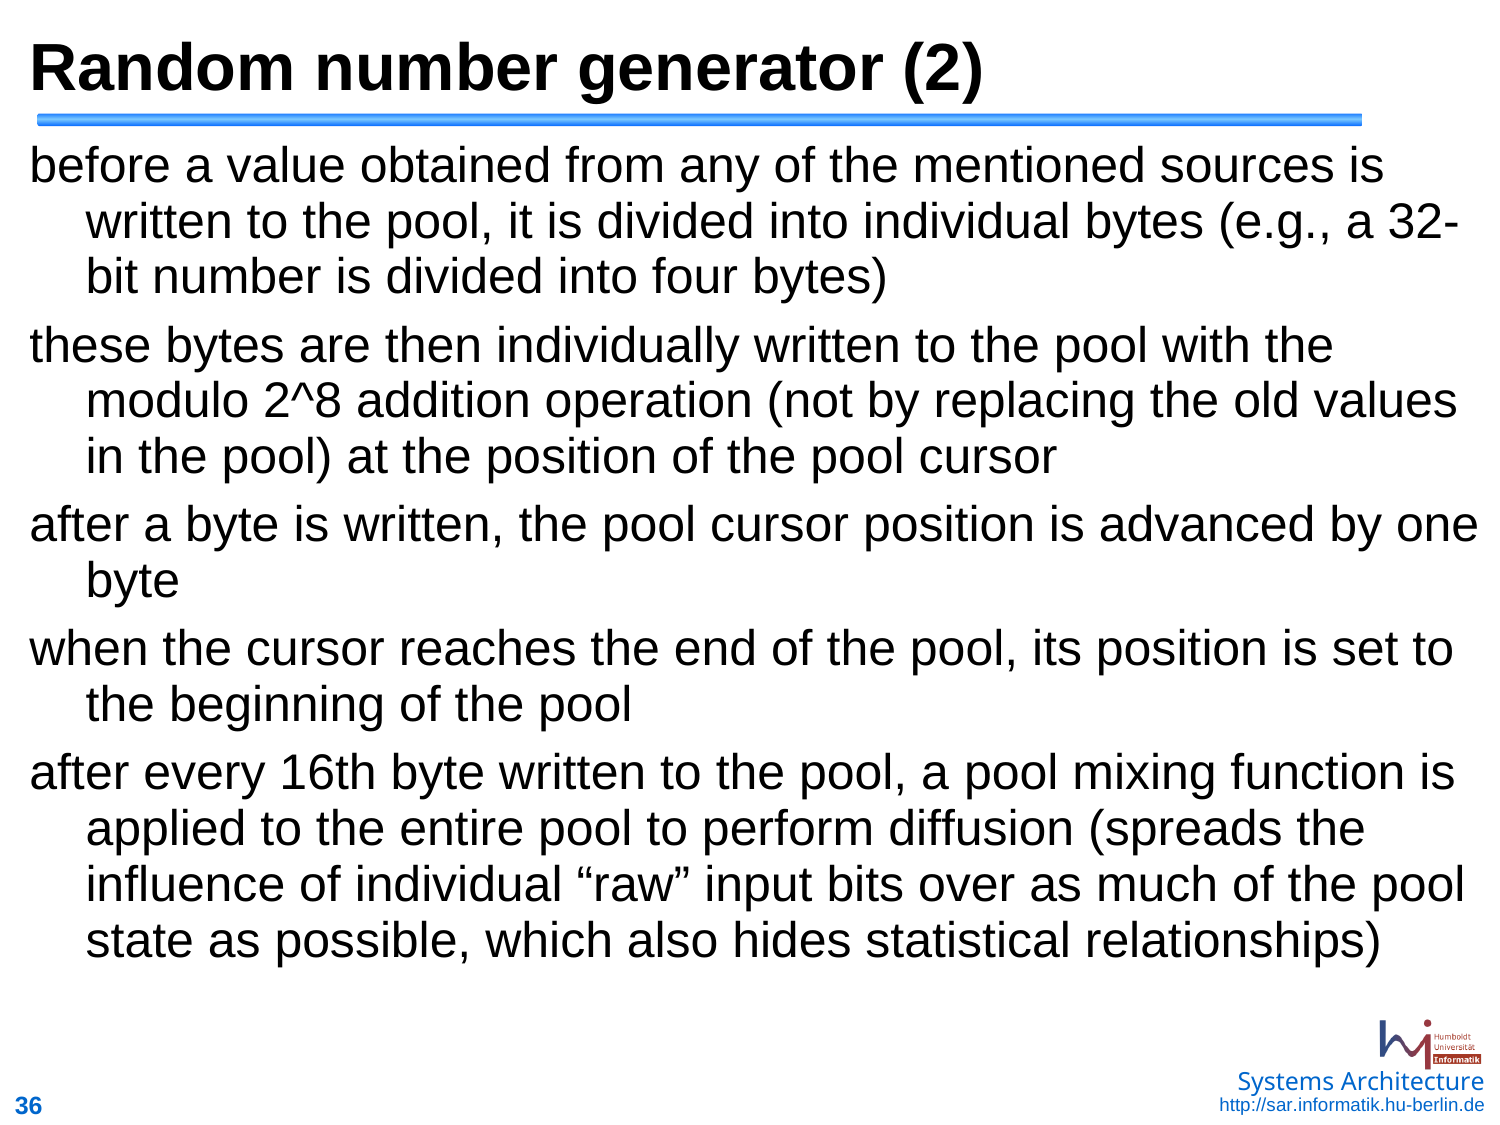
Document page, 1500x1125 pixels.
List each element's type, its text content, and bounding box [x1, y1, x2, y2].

picture [1376, 1044, 1483, 1071]
list before a value obtained from any of the mentioned sources is written to the pool, it is divided into individual bytes (e.g., a 32-bit number is divided into four bytes) these bytes are then individually written to the pool with the modulo 2^8 addition operation (not by replacing the old values in the pool) at the position of the pool cursor after a byte is written, the pool cursor position is advanced by one byte when the cursor reaches the end of the pool, its position is set to the beginning of the pool after every 16th byte written to the pool, a pool mixing function is applied to the entire pool to perform diffusion (spreads the influence of individual “raw” input bits over as much of the pool state as possible, which also hides statistical relationships) [29, 137, 1500, 1044]
title Random number generator (2) [29, 26, 1500, 108]
